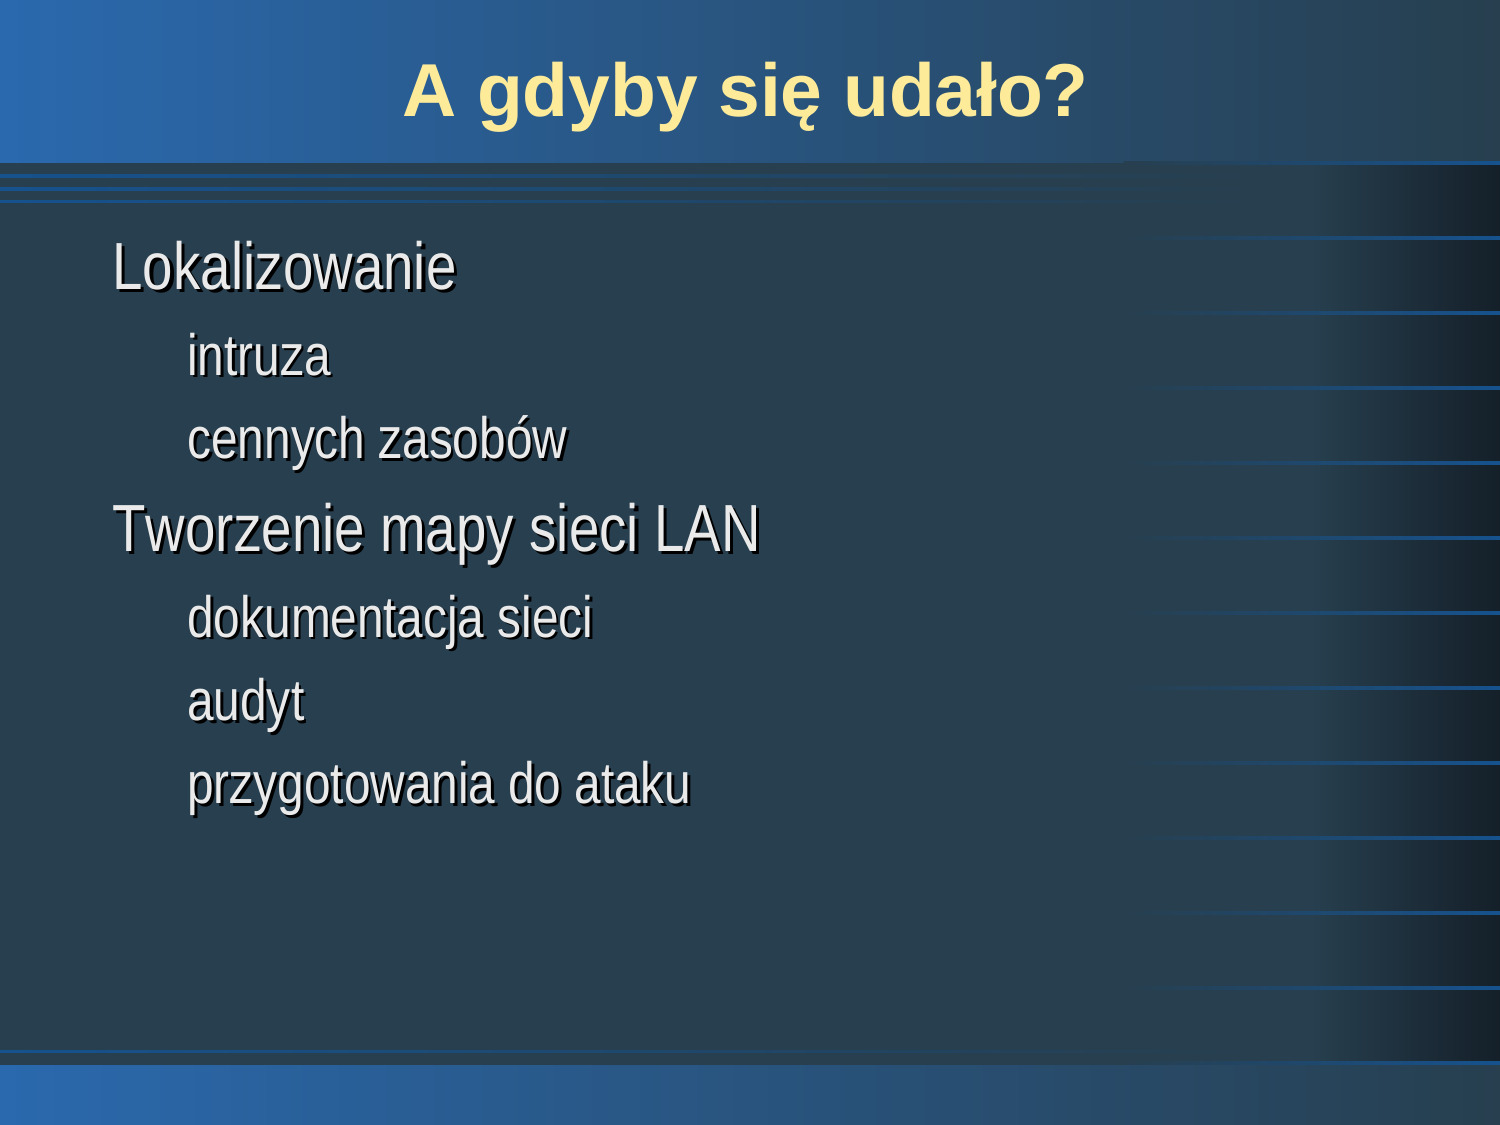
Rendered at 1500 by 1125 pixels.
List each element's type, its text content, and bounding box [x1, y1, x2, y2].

list Lokalizowanie intruza cennych zasobów Tworzenie mapy sieci LAN dokumentacja sieci audyt przygotowania do ataku [112, 224, 1388, 1038]
title A gdyby się udało? [83, 24, 1409, 151]
